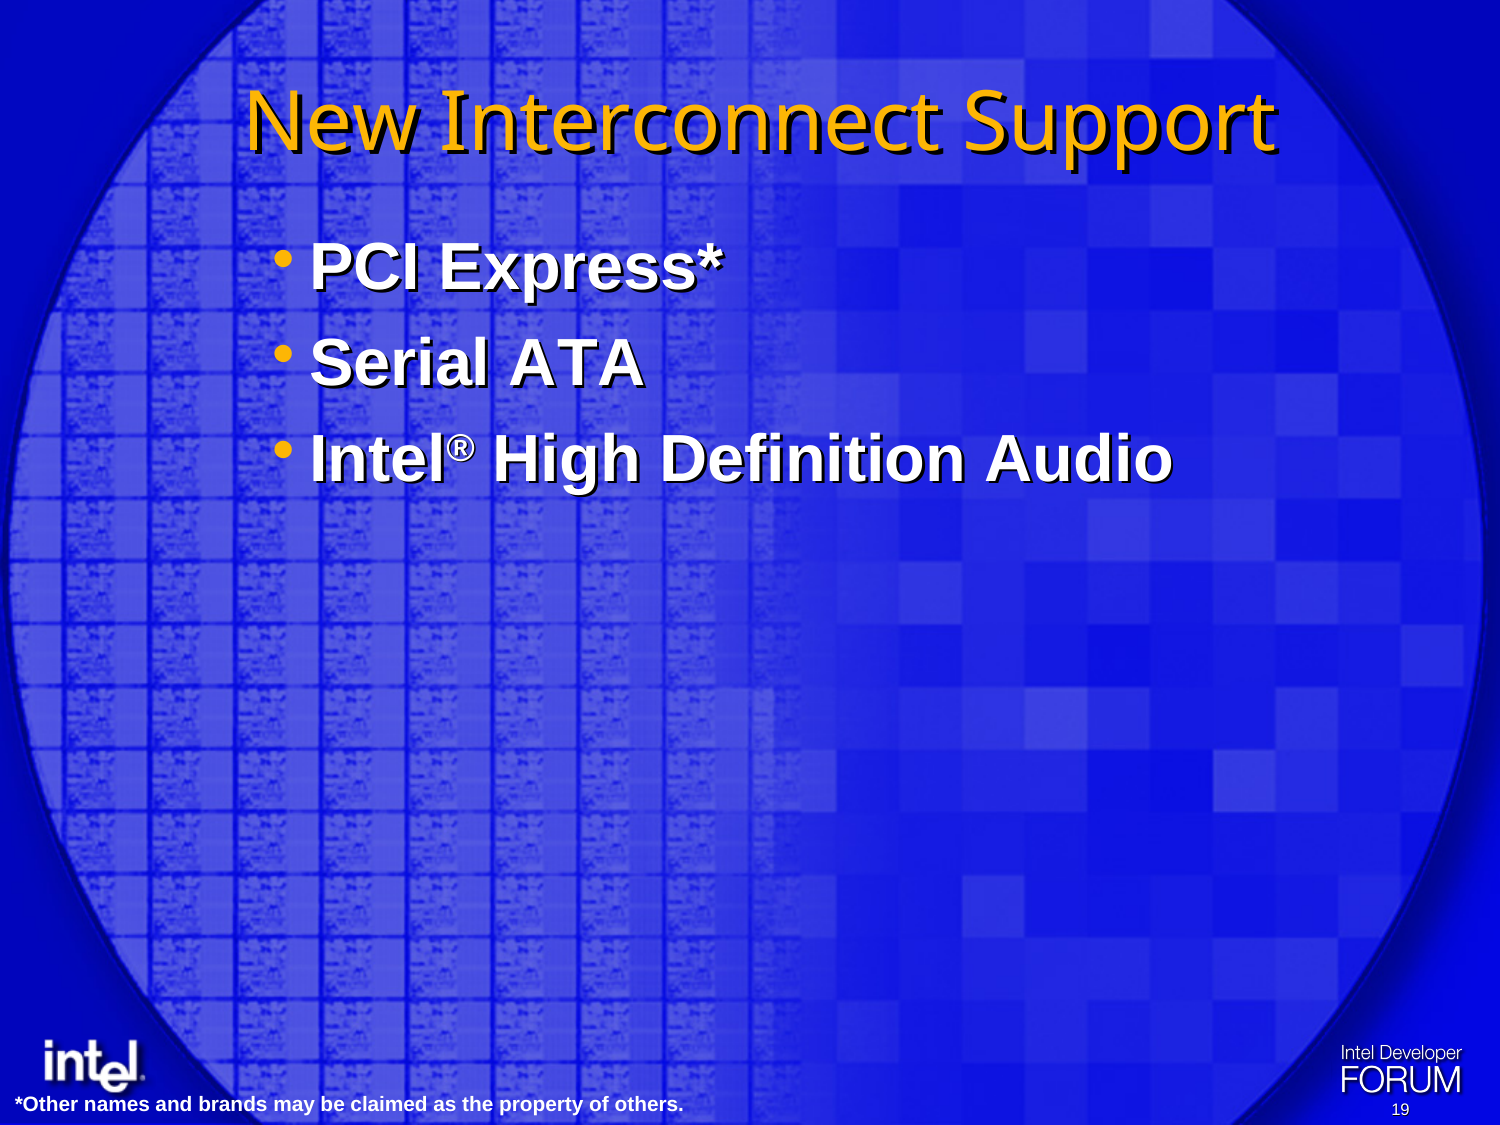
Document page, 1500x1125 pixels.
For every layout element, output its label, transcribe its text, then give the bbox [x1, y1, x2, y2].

picture [0, 0, 1500, 1125]
text_box *Other names and brands may be claimed as the property of others. [0, 1084, 699, 1124]
